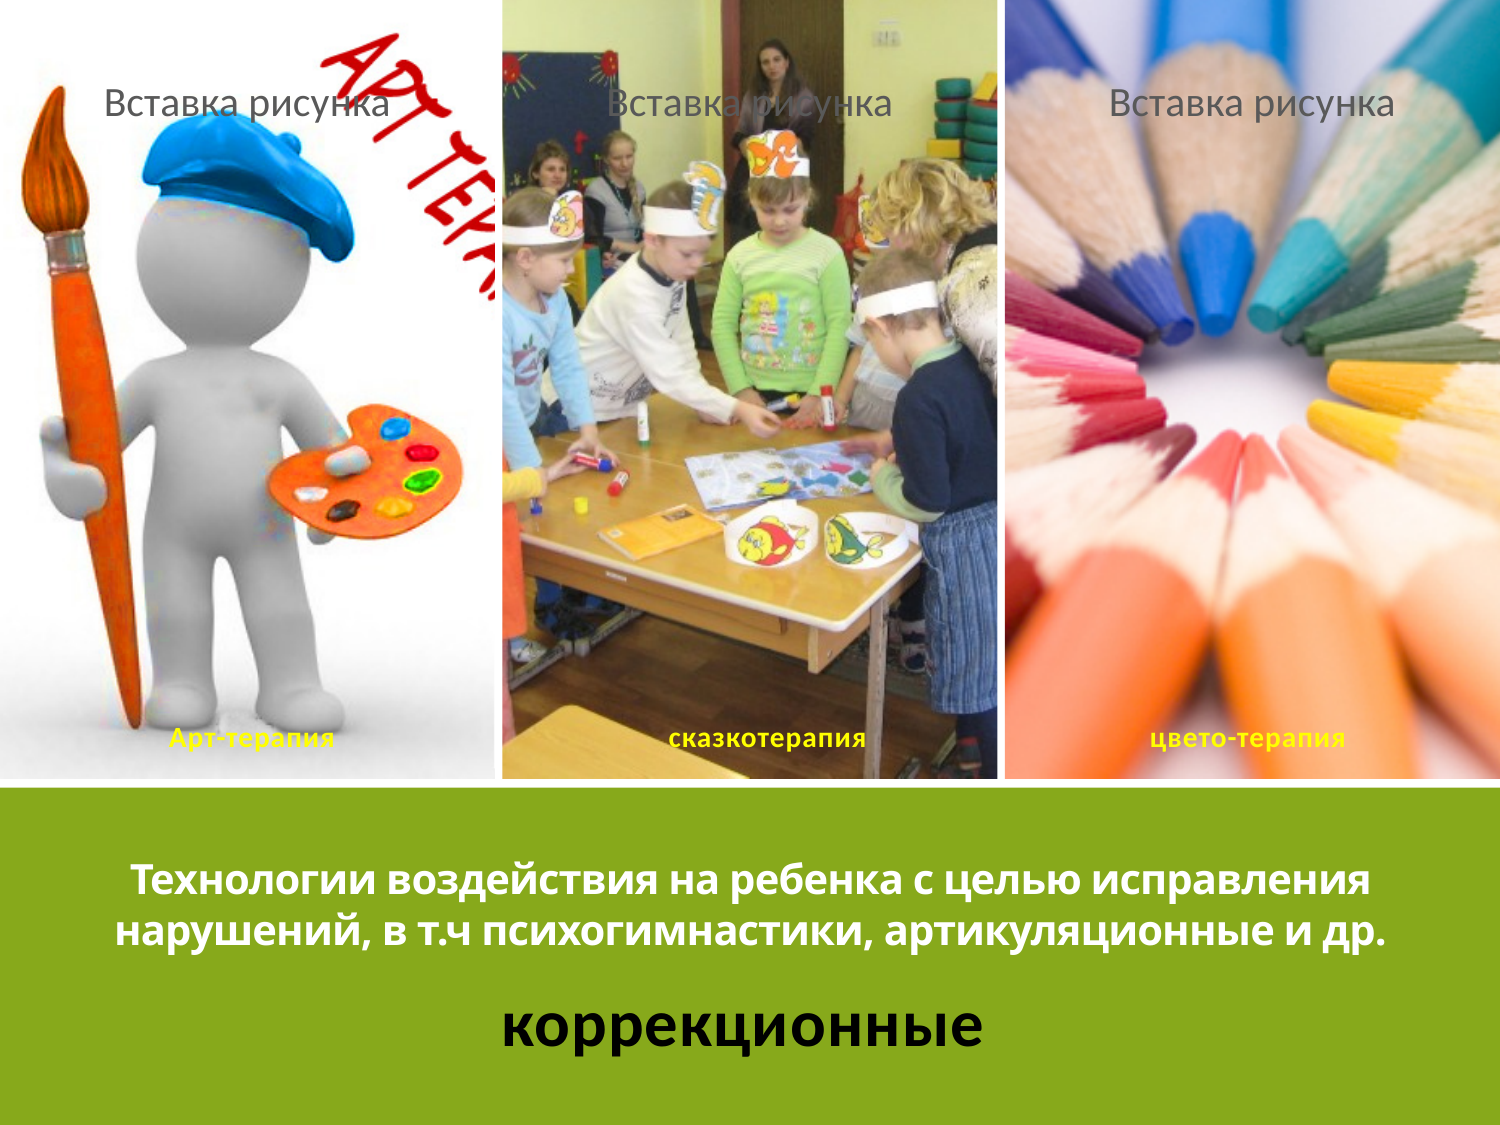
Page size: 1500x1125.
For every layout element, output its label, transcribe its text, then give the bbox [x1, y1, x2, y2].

text_box цвето-терапия [1019, 714, 1477, 762]
text_box сказкотерапия [539, 714, 997, 762]
picture [0, 0, 495, 779]
subtitle коррекционные [58, 972, 1428, 1060]
text_box Арт-терапия [23, 714, 481, 762]
picture [1004, 0, 1500, 779]
title Технологии воздействия на ребенка с целью исправления нарушений, в т.ч психогимнастики, артикуляционные и др. [65, 839, 1435, 961]
picture [502, 0, 998, 779]
